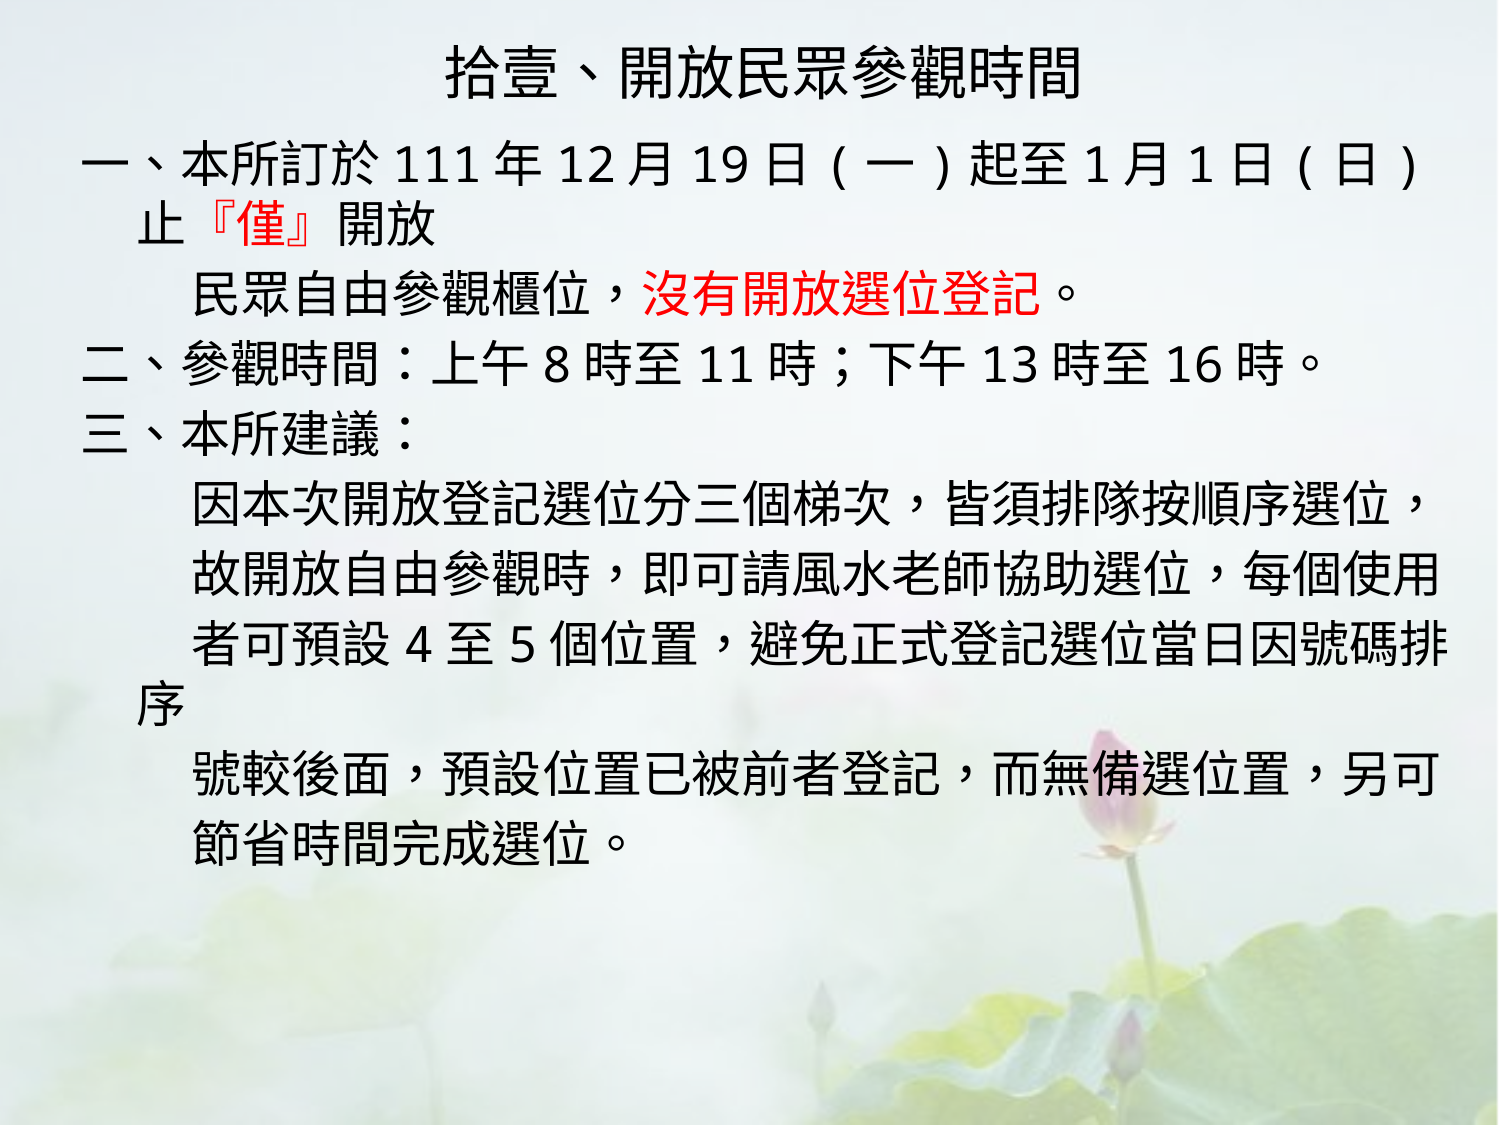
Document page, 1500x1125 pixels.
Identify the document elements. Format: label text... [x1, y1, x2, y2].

title 拾壹、開放民眾參觀時間 [88, 19, 1439, 124]
list 一、本所訂於111年12月19日(一)起至1月1日(日)止『僅』開放 民眾自由參觀櫃位，沒有開放選位登記。 二、參觀時間：上午8時至11時；下午13時至16時。 三、本所建議： 因本次開放登記選位分三個梯次，皆須排隊按順序選位， 故開放自由參觀時，即可請風水老師協助選位，每個使用 者可預設4至5個位置，避免正式登記選位當日因號碼排序 號較後面，預設位置已被前者登記，而無備選位置，另可 節省時間完成選位。 [64, 125, 1471, 988]
